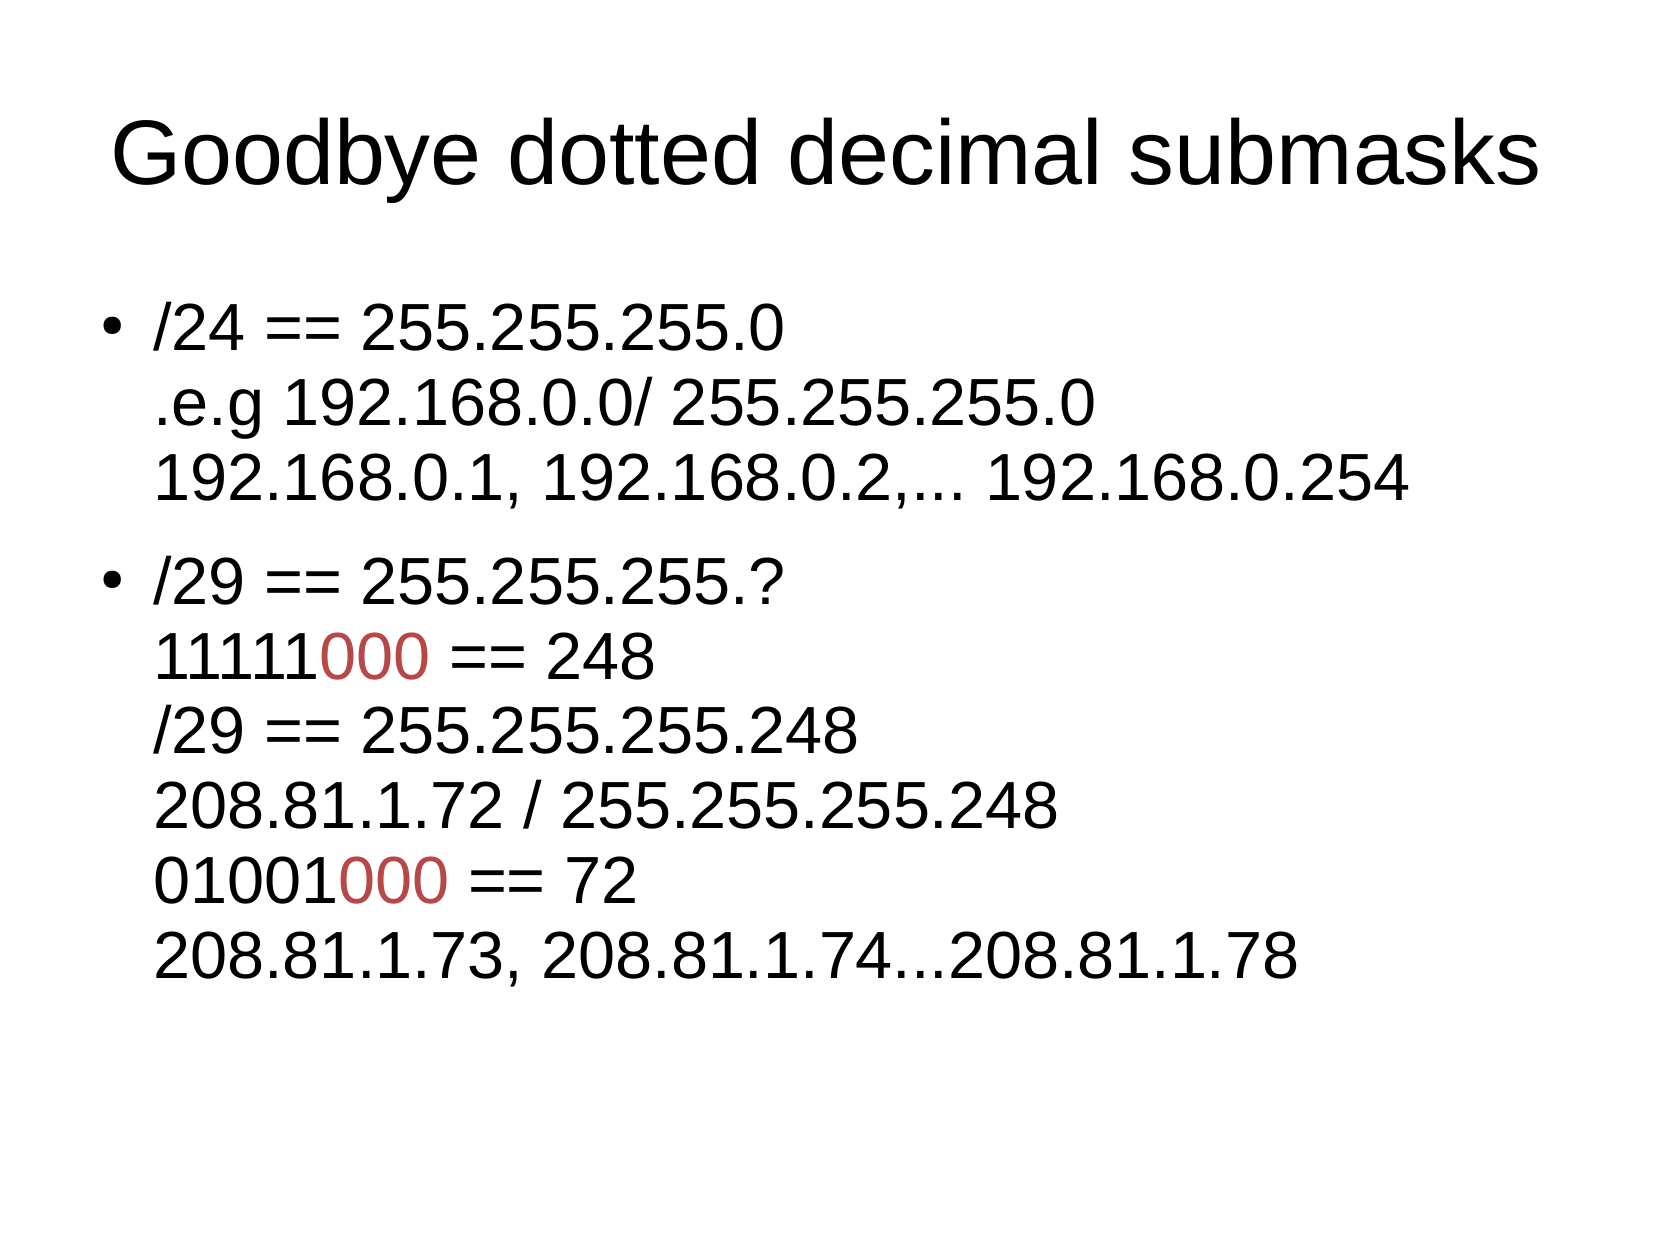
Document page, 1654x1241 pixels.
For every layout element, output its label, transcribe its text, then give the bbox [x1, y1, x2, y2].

title Goodbye dotted decimal submasks [82, 56, 1571, 250]
list /24 == 255.255.255.0 .e.g 192.168.0.0/ 255.255.255.0 192.168.0.1, 192.168.0.2,... 192.168.0.254 /29 == 255.255.255.? 11111000 == 248 /29 == 255.255.255.248 208.81.1.72 / 255.255.255.248 01001000 == 72 208.81.1.73, 208.81.1.74...208.81.1.78 [82, 290, 1571, 1094]
